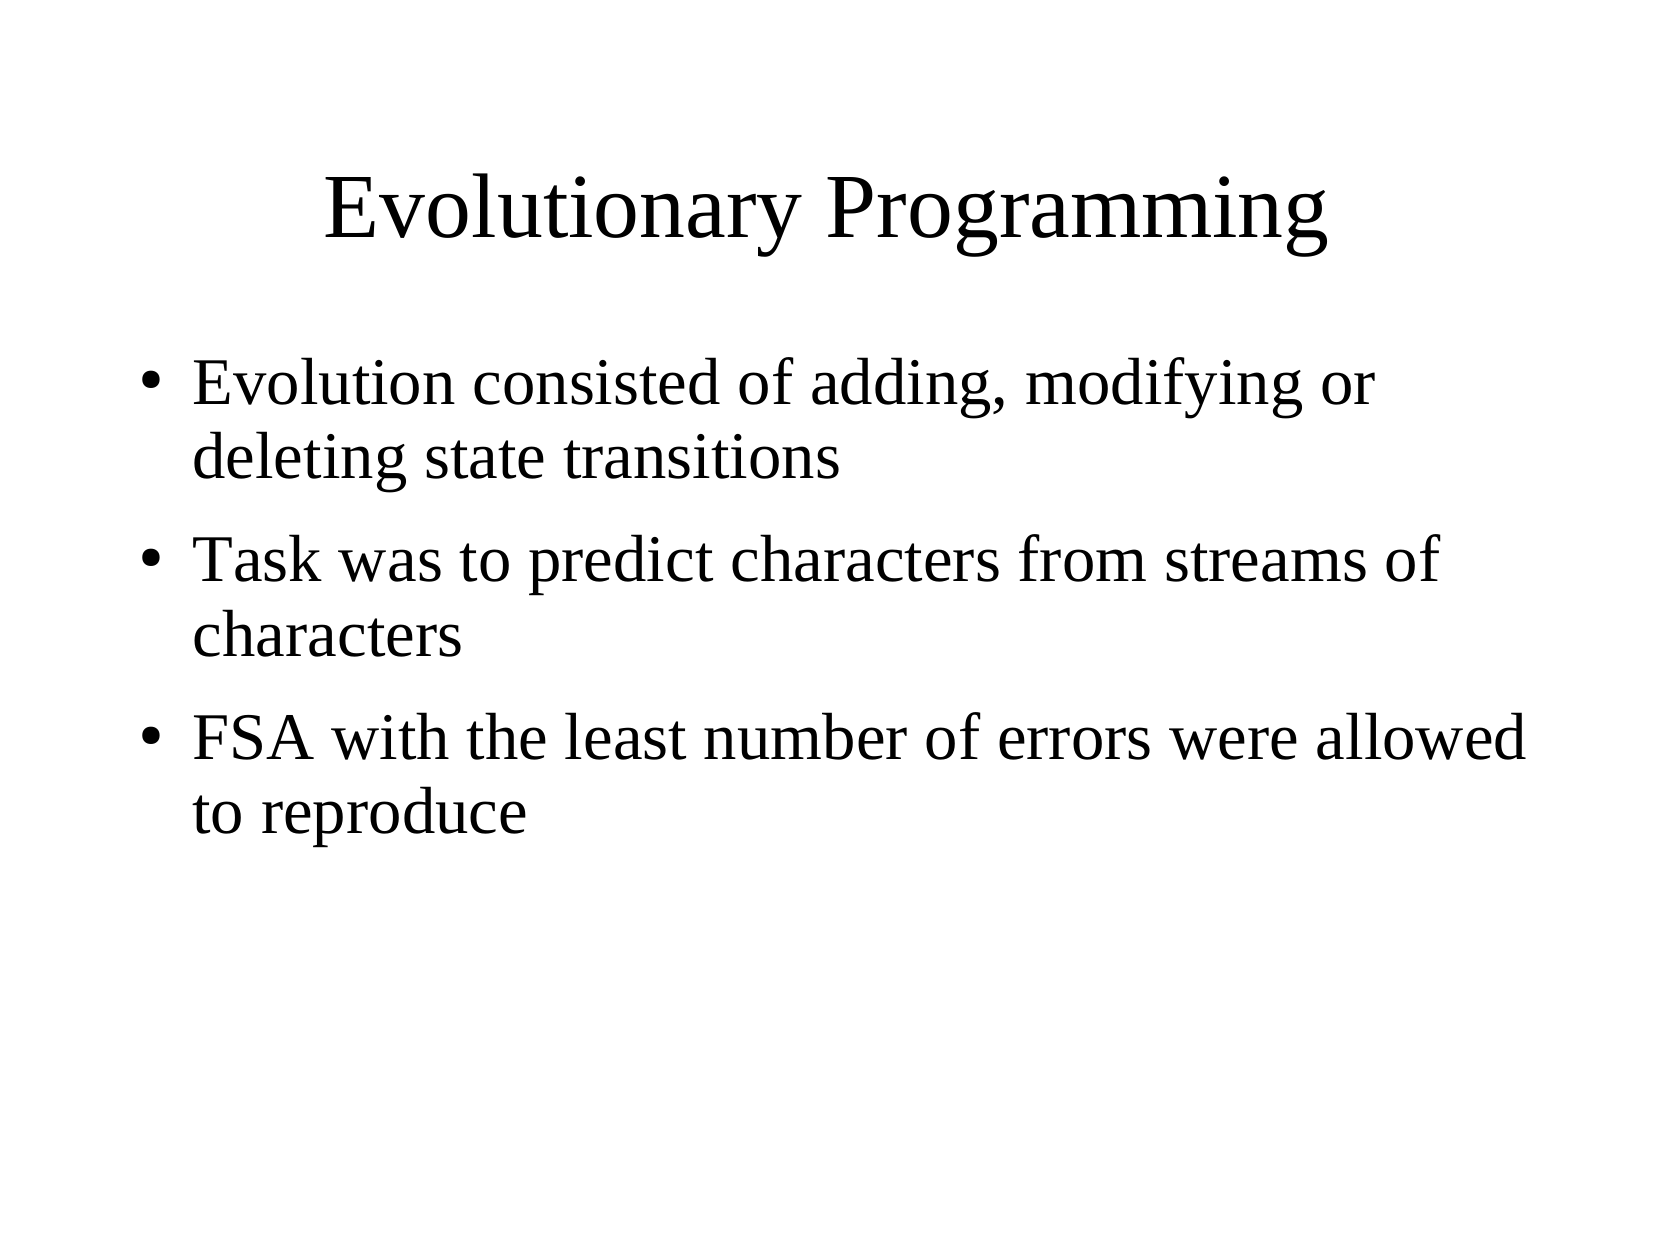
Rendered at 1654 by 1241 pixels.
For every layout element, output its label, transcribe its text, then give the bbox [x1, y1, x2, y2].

title Evolutionary Programming [121, 102, 1534, 311]
list Evolution consisted of adding, modifying or deleting state transitions Task was to predict characters from streams of characters FSA with the least number of errors were allowed to reproduce [121, 344, 1534, 1127]
